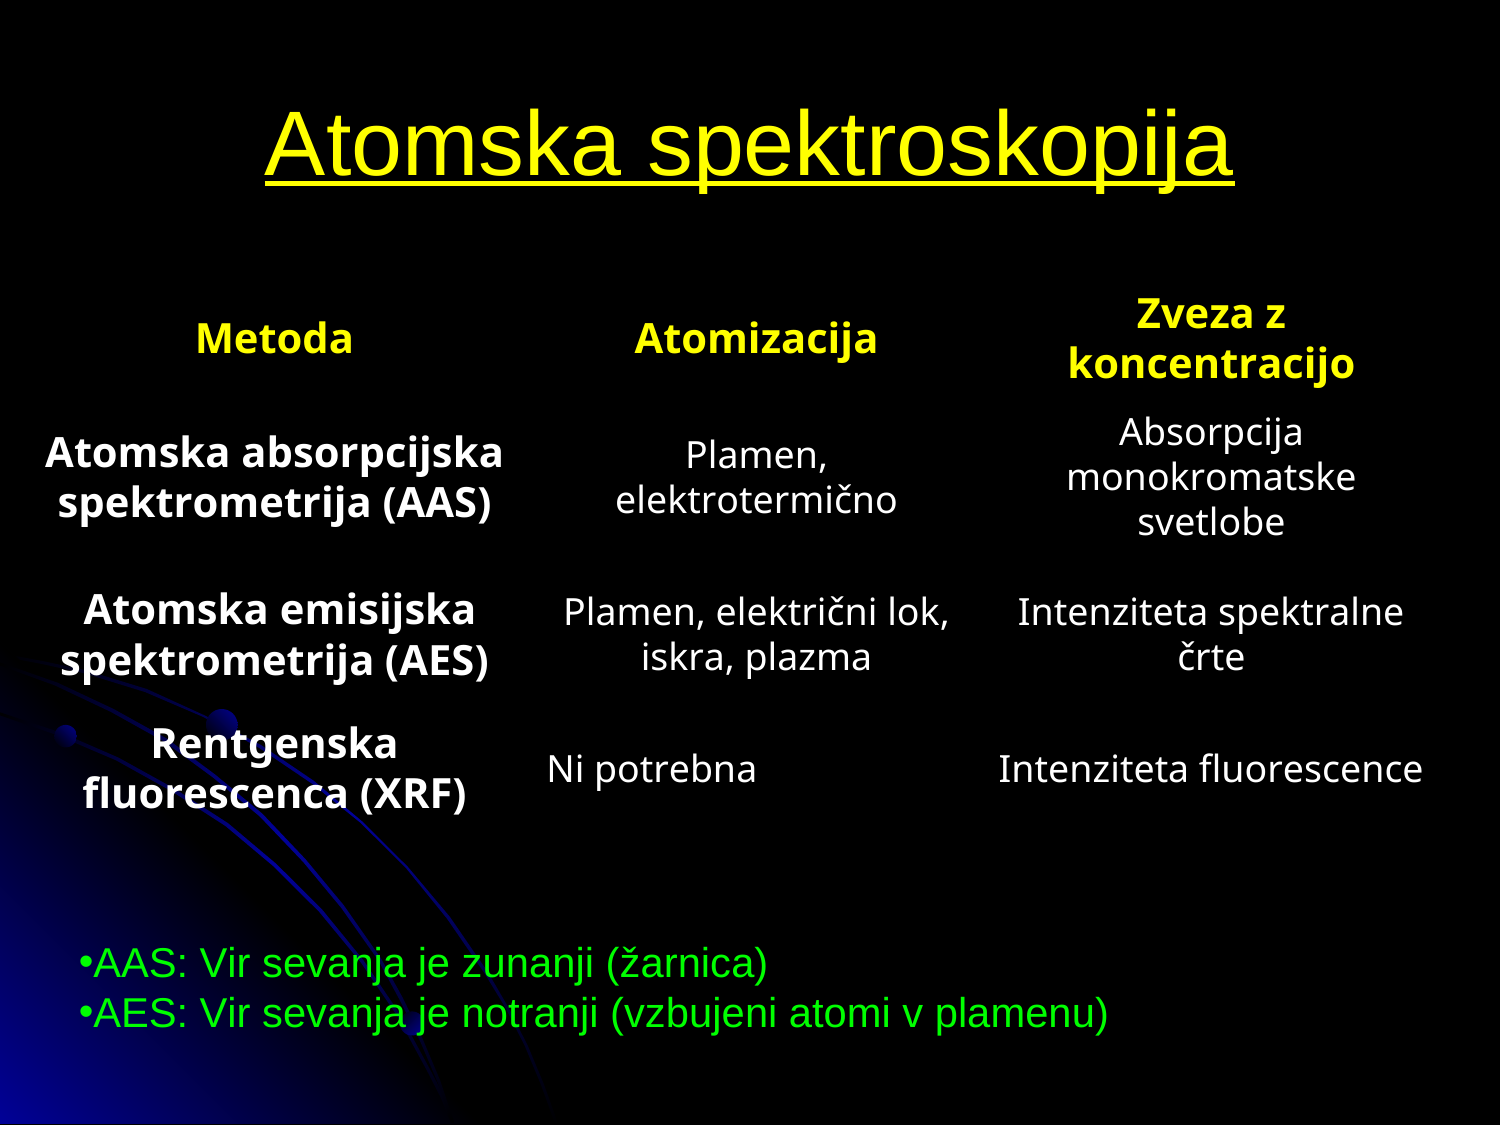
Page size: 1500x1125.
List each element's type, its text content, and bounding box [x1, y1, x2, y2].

table_cell Rentgenska fluorescenca (XRF) [18, 710, 531, 825]
table_header Metoda [18, 279, 531, 394]
table_header Zveza z koncentracijo [982, 279, 1441, 394]
table_cell Atomska emisijska spektrometrija (AES) [18, 557, 531, 710]
table_cell Ni potrebna [531, 710, 982, 825]
title Atomska spektroskopija [75, 45, 1426, 233]
table_cell Absorpcija monokromatske svetlobe [982, 394, 1441, 557]
table_header Atomizacija [531, 279, 982, 394]
table_cell Plamen, električni lok, iskra, plazma [531, 557, 982, 710]
table_cell Plamen, elektrotermično [531, 394, 982, 557]
table_cell Intenziteta spektralne črte [982, 557, 1441, 710]
text_box AAS: Vir sevanja je zunanji (žarnica) AES: Vir sevanja je notranji (vzbujeni atomi v plamenu) [64, 928, 1125, 1045]
table_cell Intenziteta fluorescence [982, 710, 1441, 825]
table_cell Atomska absorpcijska spektrometrija (AAS) [18, 394, 531, 557]
